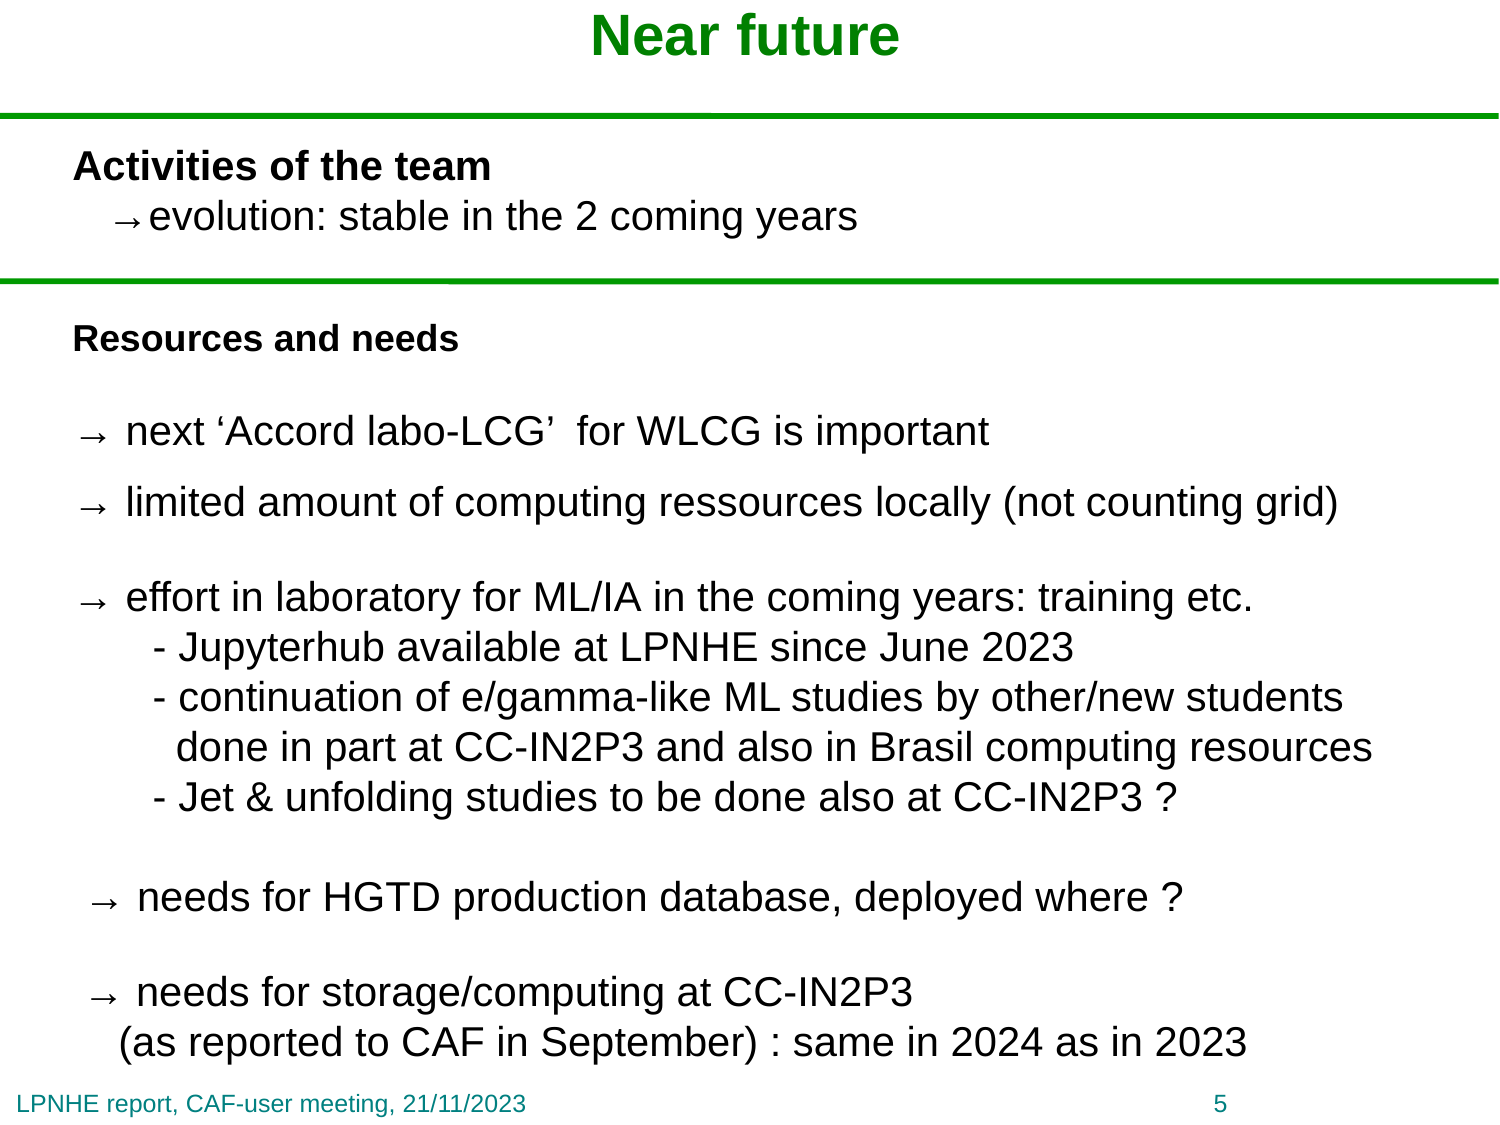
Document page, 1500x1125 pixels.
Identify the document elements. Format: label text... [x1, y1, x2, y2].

text_box Activities of the team →evolution: stable in the 2 coming years Resources and needs → next ‘Accord labo-LCG’ for WLCG is important → limited amount of computing ressources locally (not counting grid) → effort in laboratory for ML/IA in the coming years: training etc. - Jupyterhub available at LPNHE since June 2023 - continuation of e/gamma-like ML studies by other/new students done in part at CC-IN2P3 and also in Brasil computing resources - Jet & unfolding studies to be done also at CC-IN2P3 ? → needs for HGTD production database, deployed where ? → needs for storage/computing at CC-IN2P3 (as reported to CAF in September) : same in 2024 as in 2023 [57, 131, 1500, 759]
text_box Near future [5, 0, 1500, 123]
